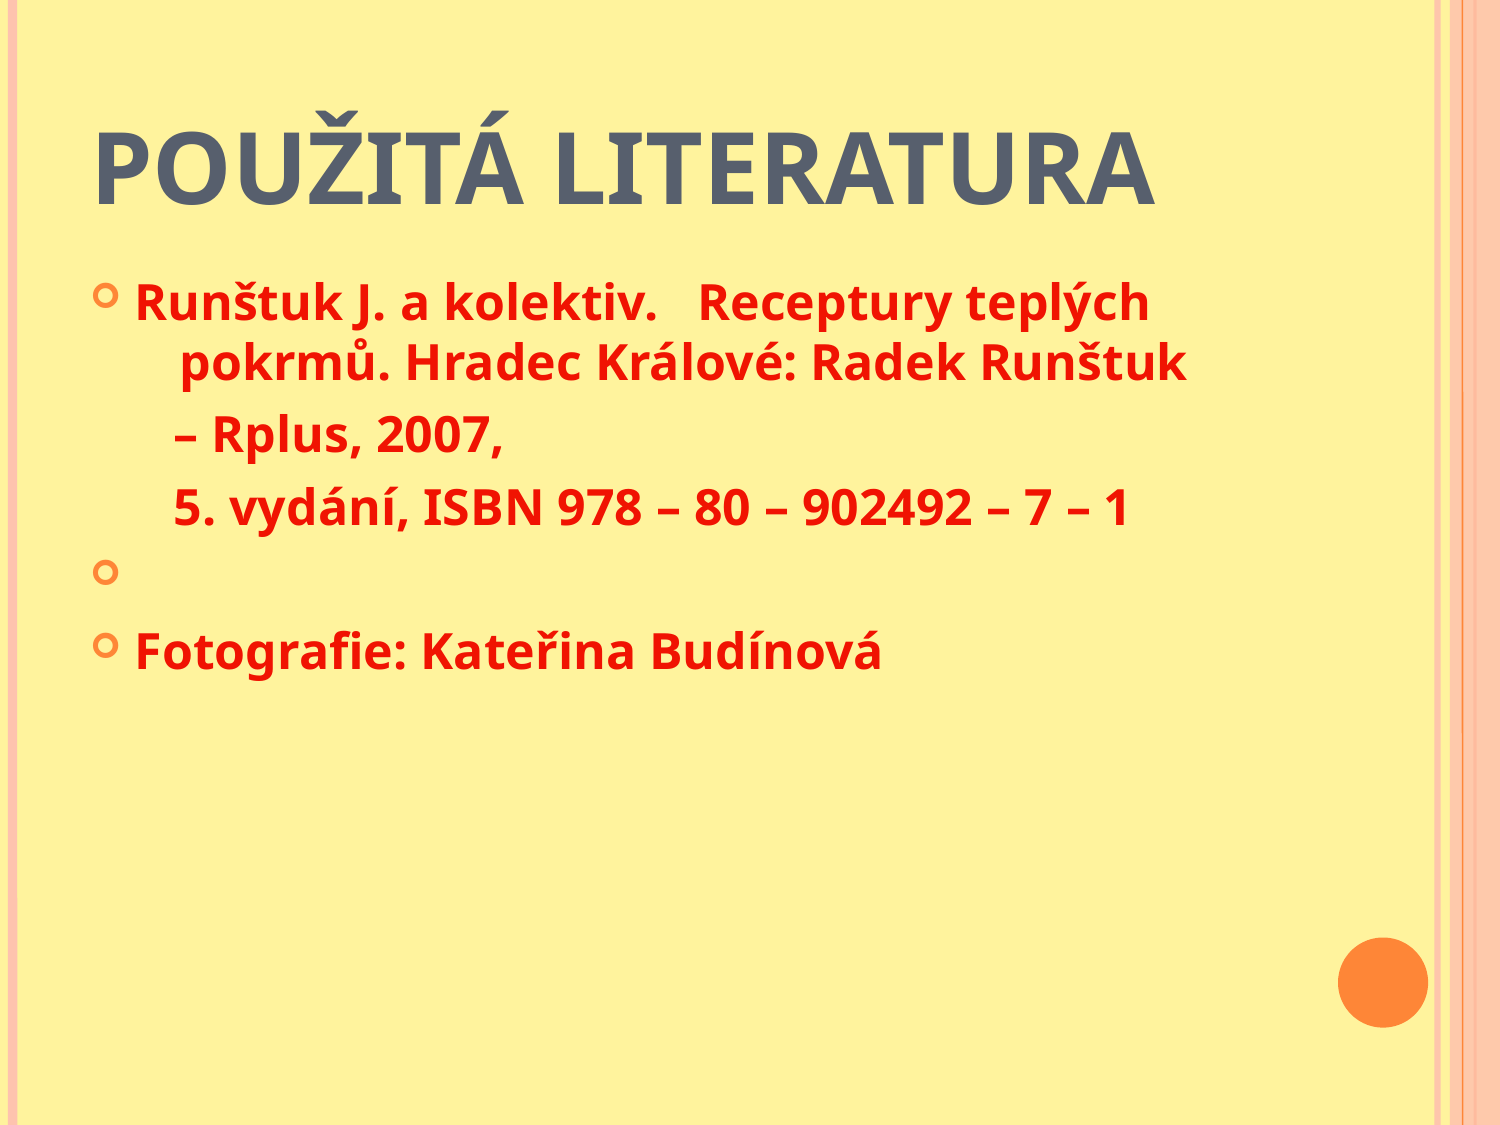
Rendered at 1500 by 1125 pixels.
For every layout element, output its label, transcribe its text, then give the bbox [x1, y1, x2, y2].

list Runštuk J. a kolektiv. Receptury teplých pokrmů. Hradec Králové: Radek Runštuk – Rplus, 2007, 5. vydání, ISBN 978 – 80 – 902492 – 7 – 1 Fotografie: Kateřina Budínová [75, 262, 1300, 1062]
title POUŽITÁ LITERATURA [75, 45, 1300, 233]
